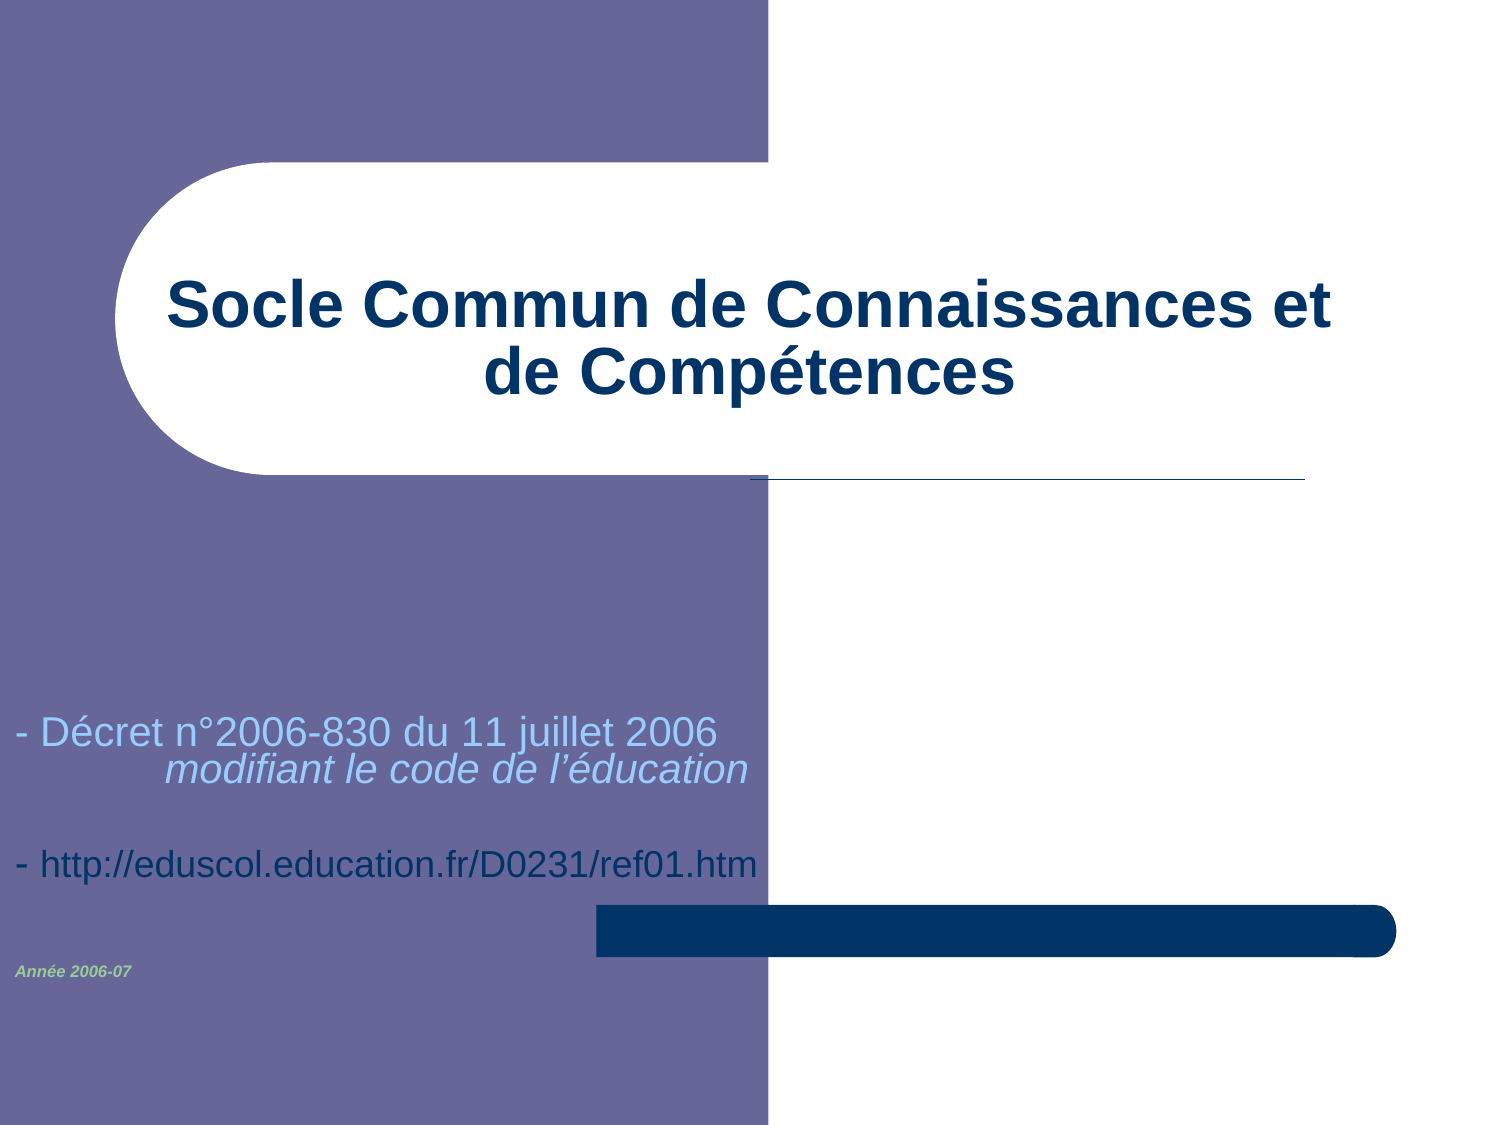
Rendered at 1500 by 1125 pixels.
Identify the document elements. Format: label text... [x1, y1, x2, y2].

subtitle - Décret n°2006-830 du 11 juillet 2006 modifiant le code de l’éducation - http://eduscol.education.fr/D0231/ref01.htm Année 2006-07 [0, 692, 1051, 988]
title Socle Commun de Connaissances et de Compétences [112, 220, 1388, 462]
